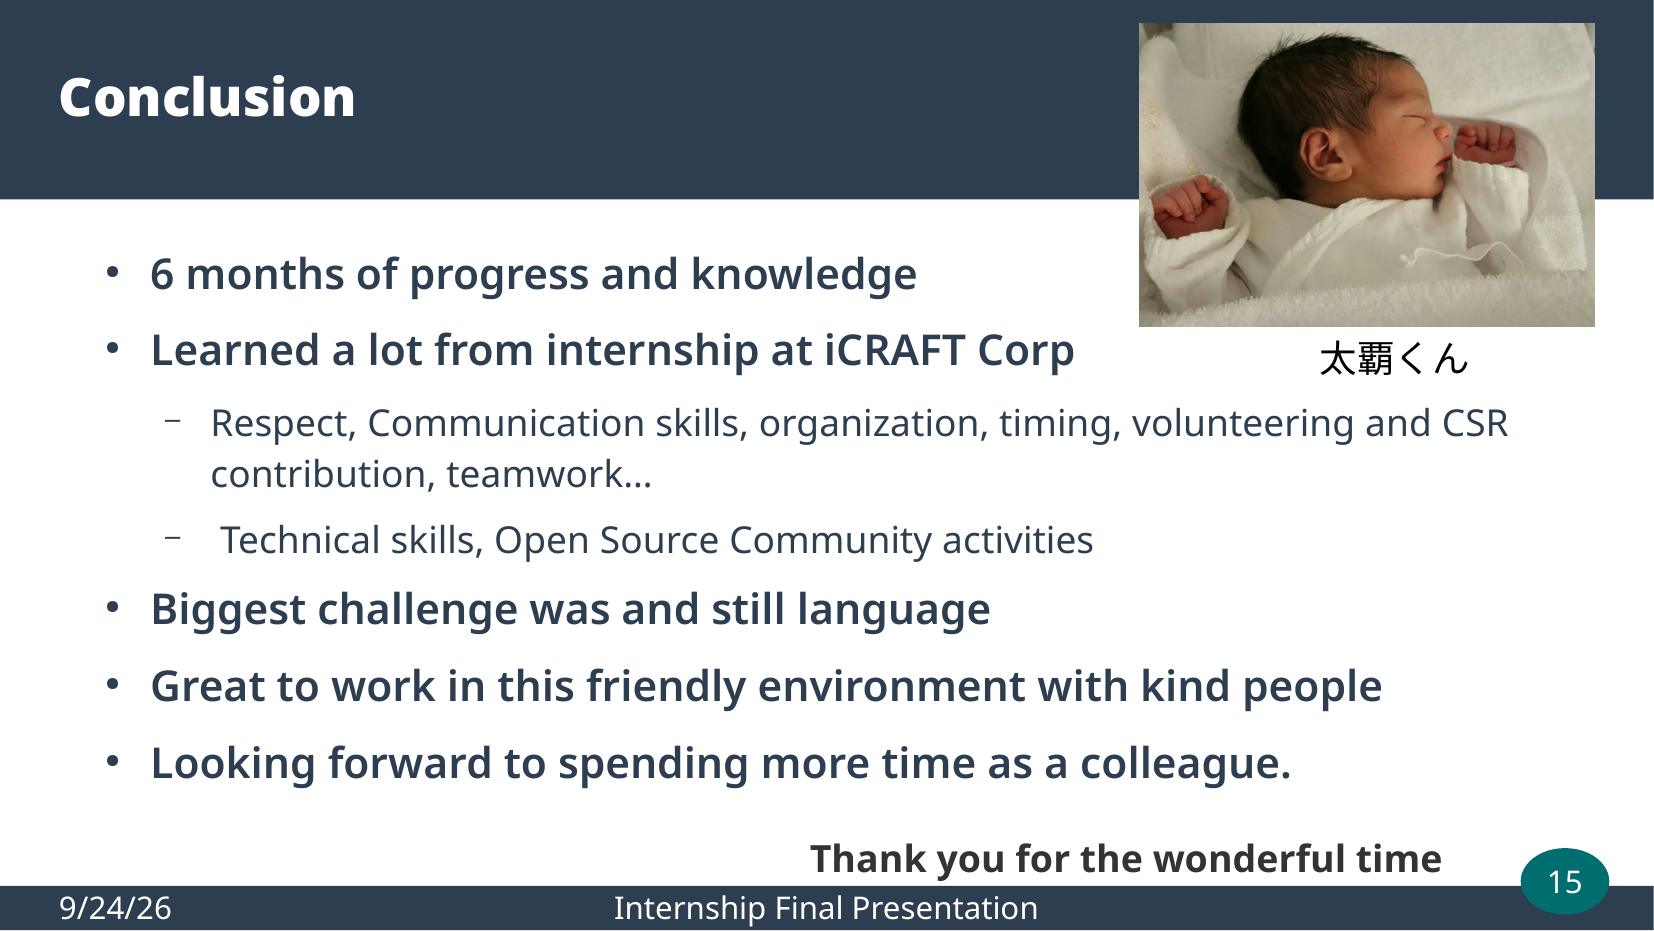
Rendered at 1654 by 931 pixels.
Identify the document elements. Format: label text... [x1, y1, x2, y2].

list 6 months of progress and knowledge Learned a lot from internship at iCRAFT Corp Respect, Communication skills, organization, timing, volunteering and CSR contribution, teamwork… Technical skills, Open Source Community activities Biggest challenge was and still language Great to work in this friendly environment with kind people Looking forward to spending more time as a colleague. [90, 243, 1595, 796]
text_box Thank you for the wonderful time [795, 825, 1503, 891]
title Conclusion [59, 37, 1139, 155]
text_box 太覇くん [1305, 321, 1485, 387]
picture [1139, 23, 1595, 327]
